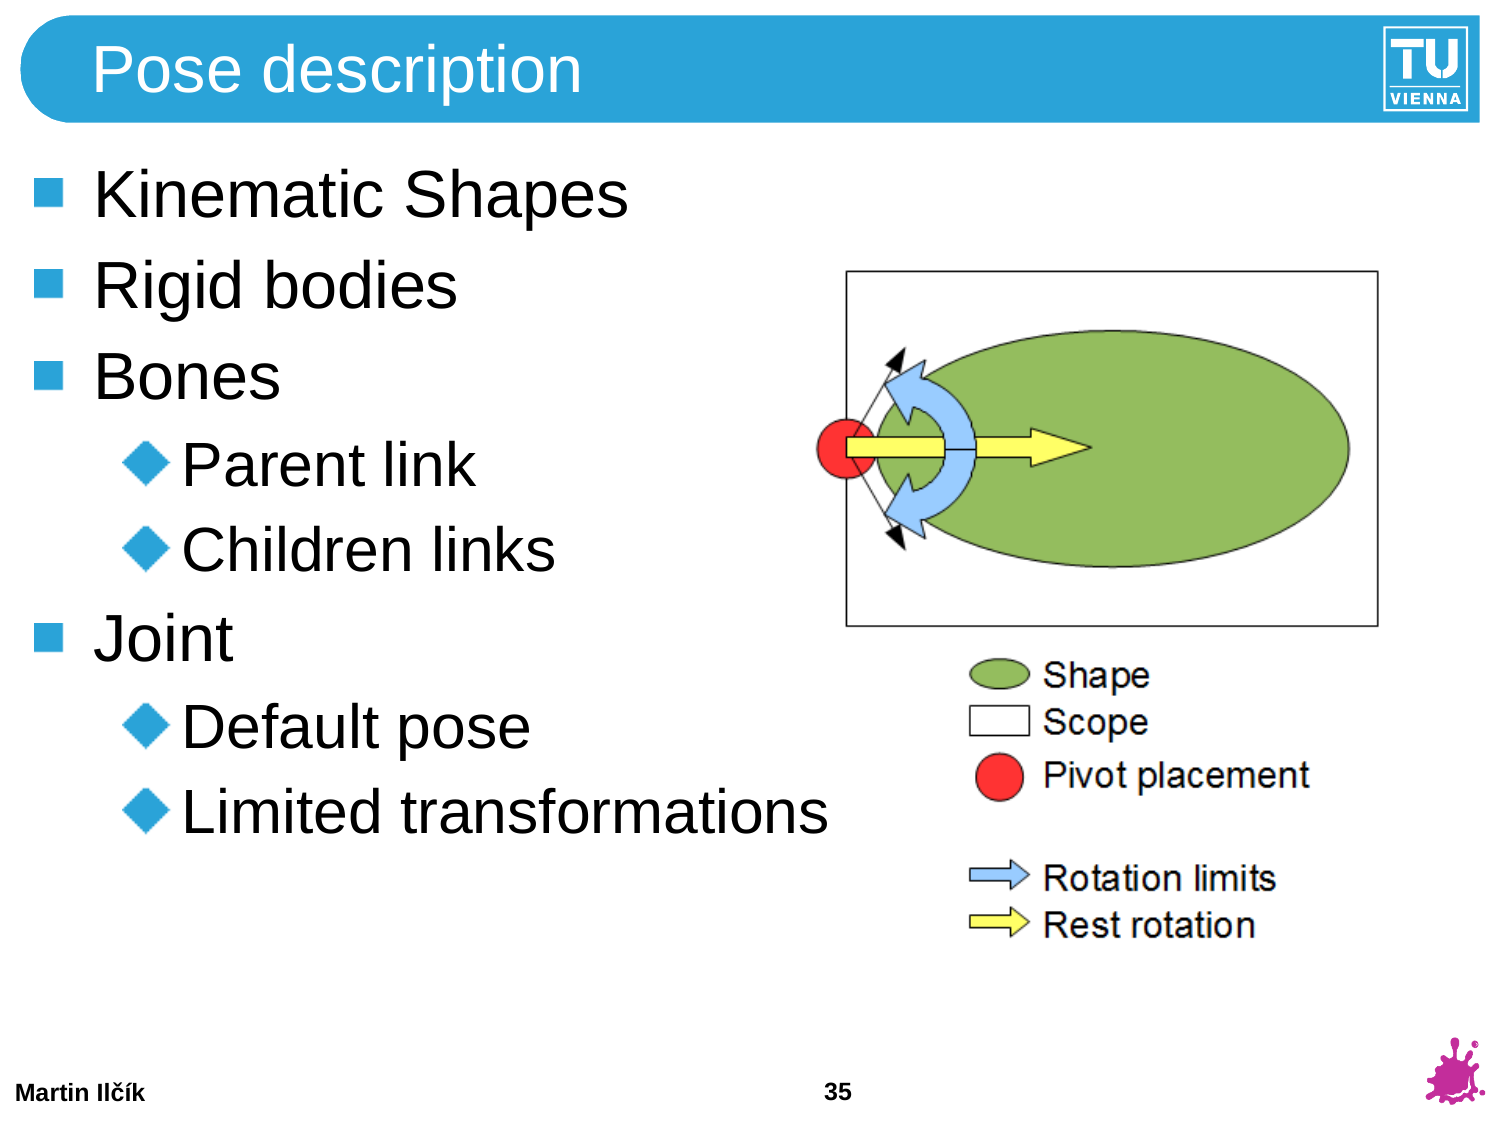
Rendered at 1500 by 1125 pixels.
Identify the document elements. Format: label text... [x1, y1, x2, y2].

title Pose description [76, 7, 1350, 132]
text_box Martin Ilčík [0, 1068, 617, 1117]
list Kinematic Shapes Rigid bodies Bones Parent link Children links Joint Default pose Limited transformations [19, 148, 1481, 1047]
text_box 44 [749, 1067, 927, 1117]
